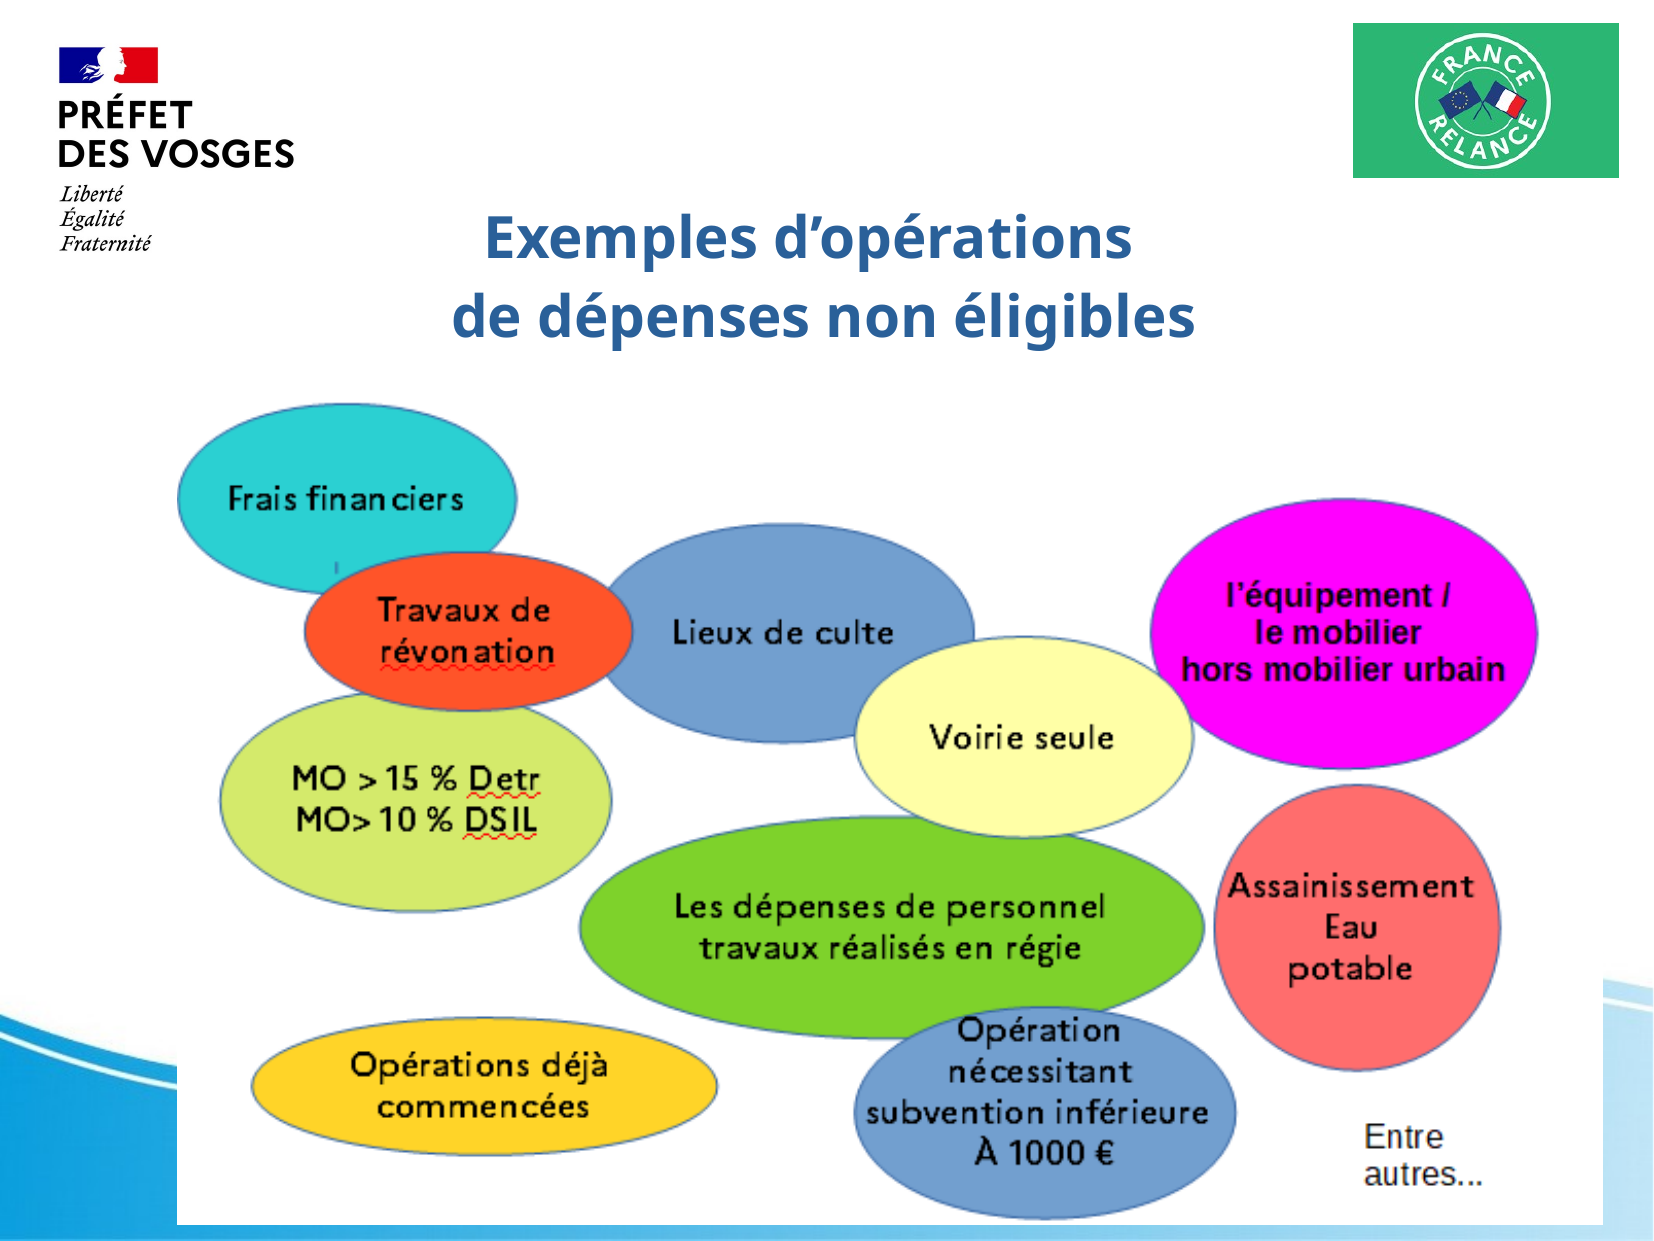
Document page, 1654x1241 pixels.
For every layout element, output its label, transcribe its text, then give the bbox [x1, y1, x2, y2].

picture [0, 346, 1654, 1241]
text_box Exemples d’opérations de dépenses non éligibles [277, 188, 1371, 346]
picture [23, 11, 329, 286]
picture [1353, 23, 1619, 178]
